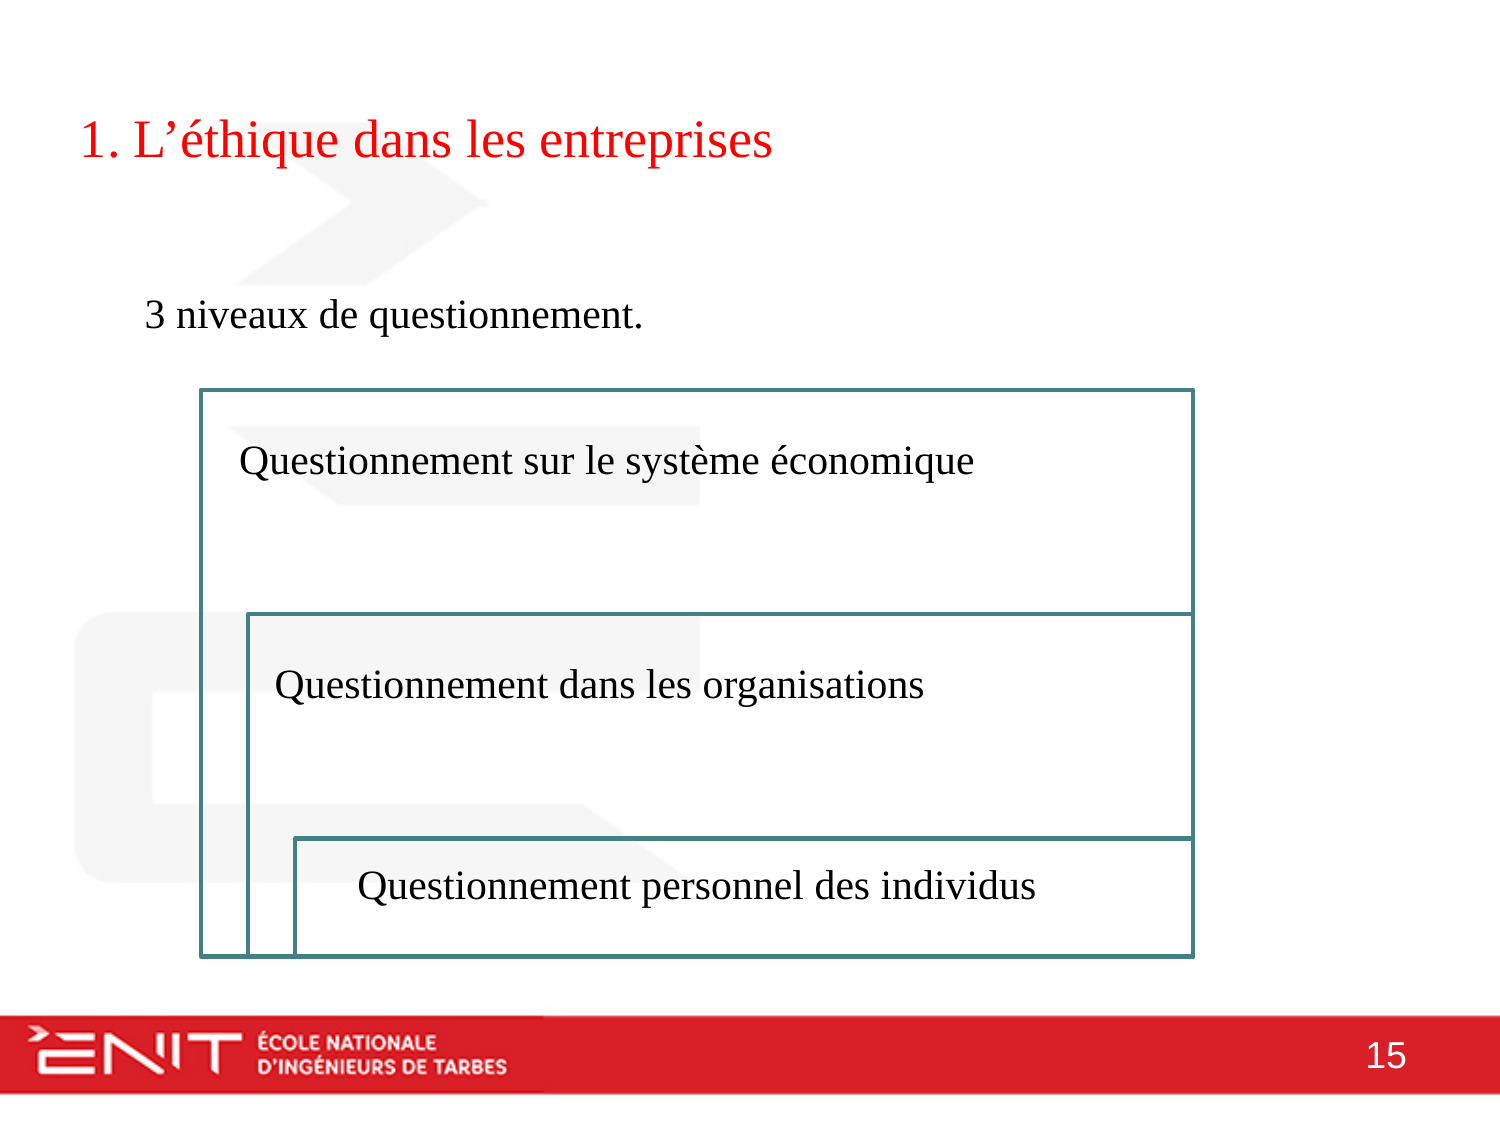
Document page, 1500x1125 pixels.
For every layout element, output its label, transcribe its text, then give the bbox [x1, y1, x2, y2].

text_box Questionnement dans les organisations [259, 649, 1191, 725]
text_box 3 niveaux de questionnement. [129, 283, 717, 345]
text_box Questionnement dans les organisations [1195, 649, 1205, 725]
text_box <numéro> [1350, 1027, 1500, 1098]
text_box Questionnement sur le système économique [224, 425, 1158, 500]
text_box Questionnement personnel des individus [342, 850, 1191, 926]
text_box Questionnement personnel des individus [1195, 850, 1205, 926]
title 1. L’éthique dans les entreprises [64, 31, 1359, 249]
picture [0, 0, 1500, 1125]
